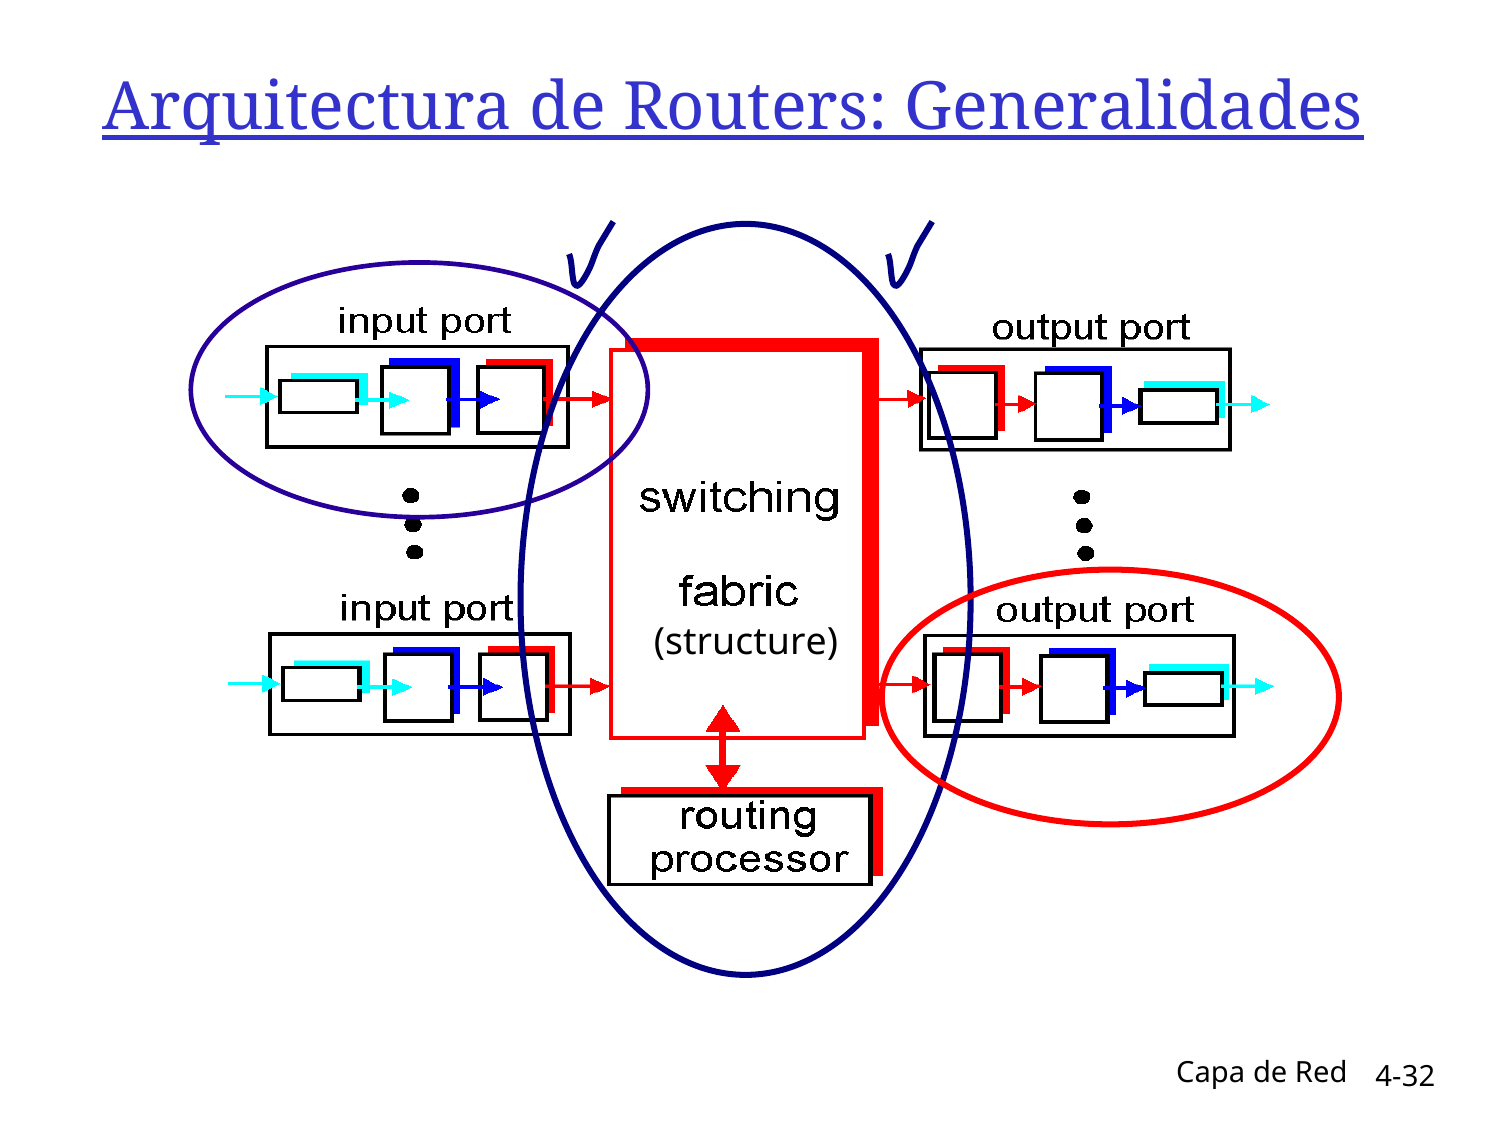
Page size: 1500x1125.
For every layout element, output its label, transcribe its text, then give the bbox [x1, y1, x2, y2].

picture [885, 602, 967, 777]
picture [892, 307, 1276, 605]
picture [947, 573, 1276, 821]
picture [524, 307, 967, 886]
picture [225, 461, 595, 886]
text_box (structure) [639, 614, 854, 671]
picture [896, 789, 1276, 886]
title Arquitectura de Routers: Generalidades [87, 15, 1426, 196]
picture [225, 307, 240, 318]
picture [225, 307, 596, 514]
picture [533, 317, 645, 497]
